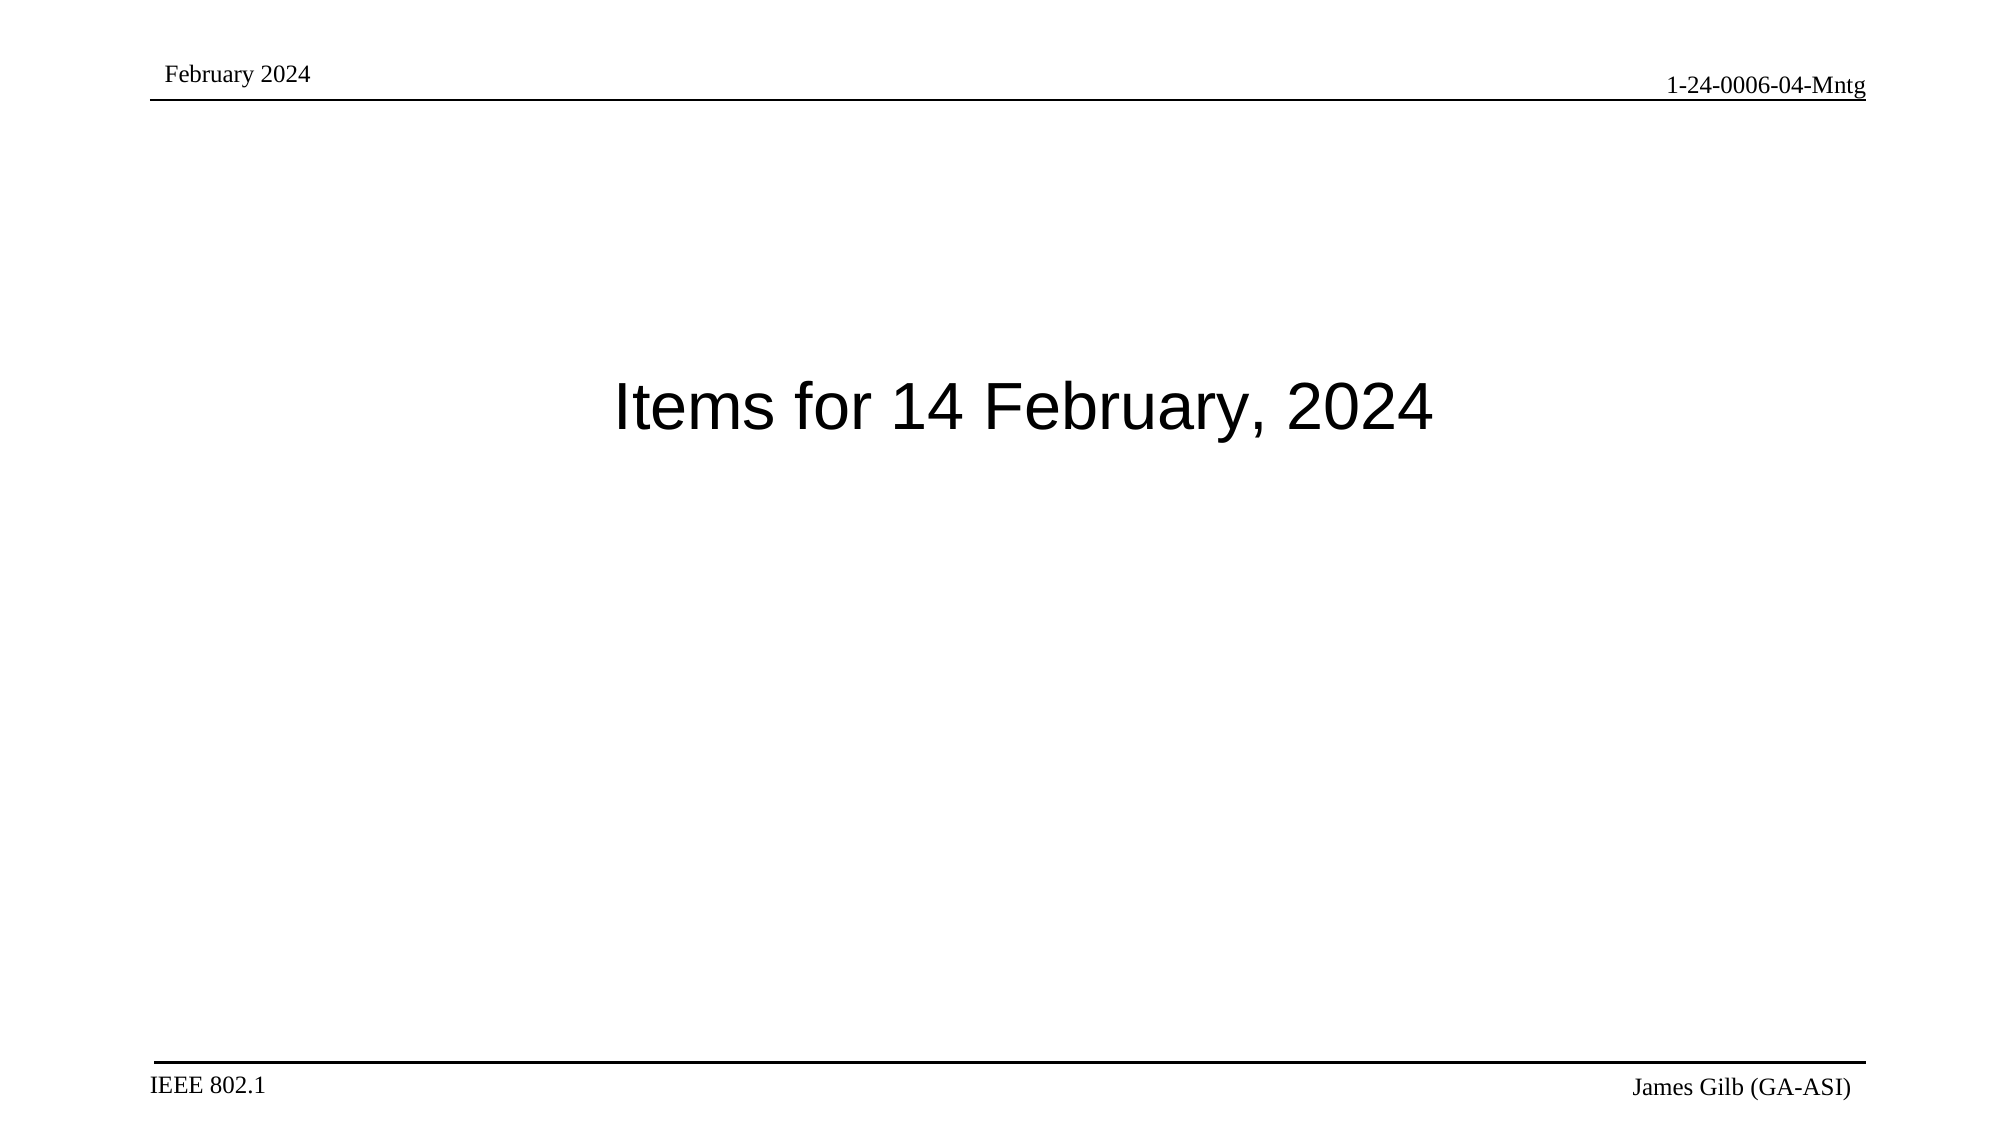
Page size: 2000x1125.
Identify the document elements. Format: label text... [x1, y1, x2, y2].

subtitle Items for 14 February, 2024 [149, 112, 1900, 693]
